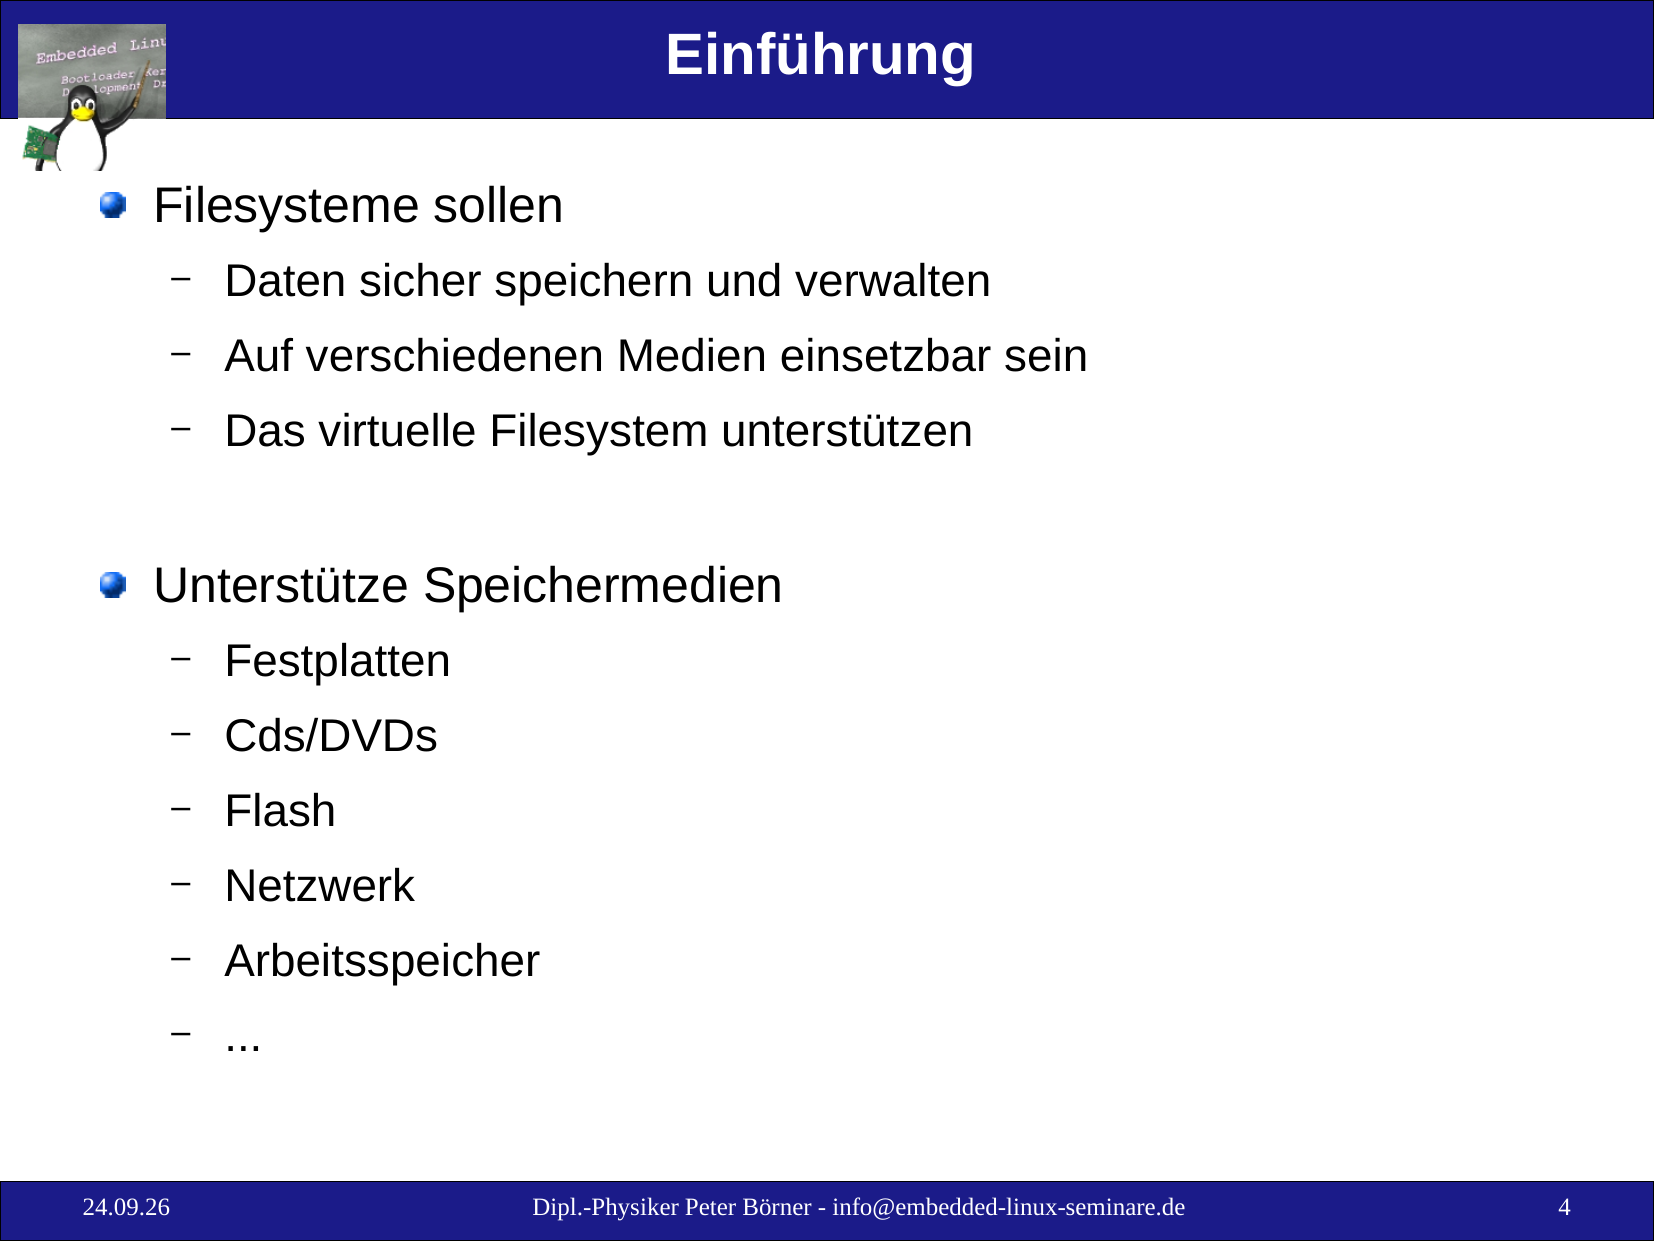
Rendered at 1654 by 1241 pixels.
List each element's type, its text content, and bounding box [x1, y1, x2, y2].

picture [18, 24, 166, 171]
list Filesysteme sollen Daten sicher speichern und verwalten Auf verschiedenen Medien einsetzbar sein Das virtuelle Filesystem unterstützen Unterstütze Speichermedien Festplatten Cds/DVDs Flash Netzwerk Arbeitsspeicher ... [82, 177, 1571, 1152]
title Einführung [76, 19, 1565, 89]
